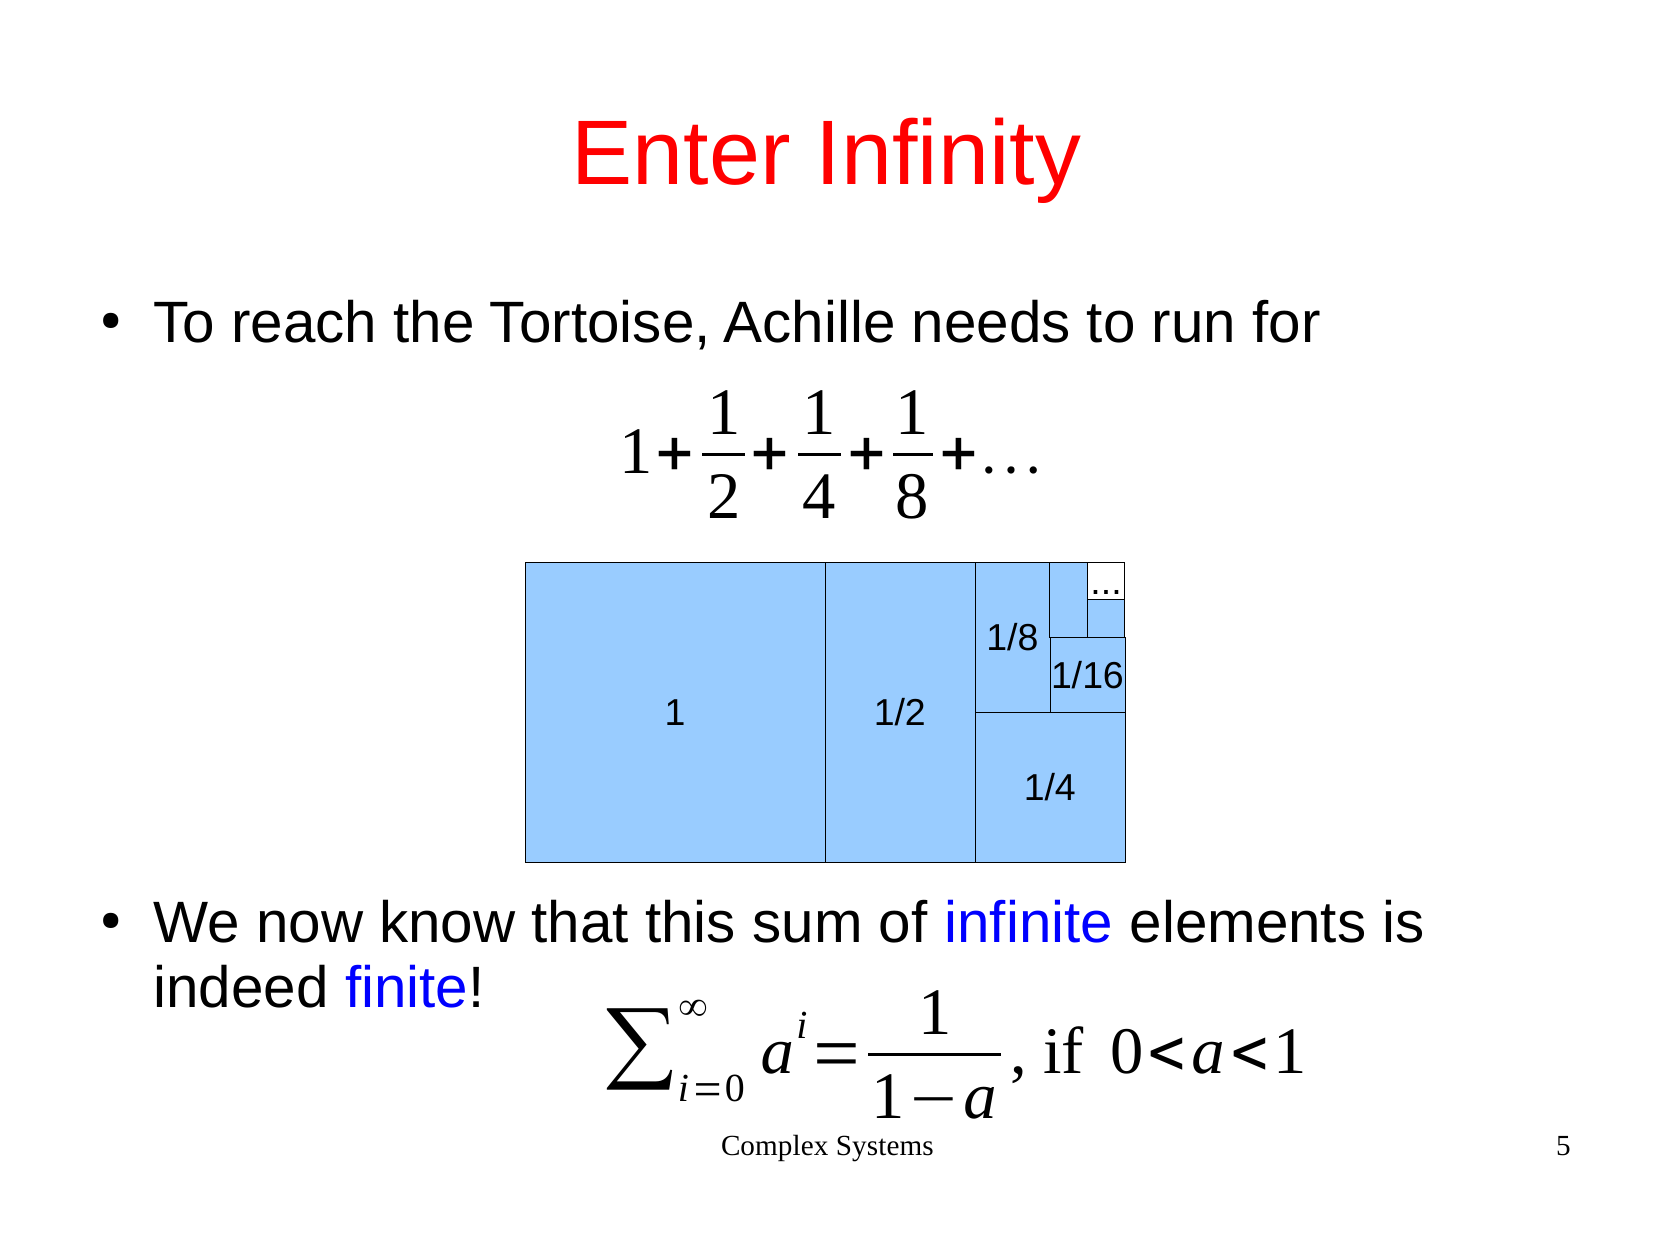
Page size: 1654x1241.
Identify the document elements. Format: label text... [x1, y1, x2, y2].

chart [595, 975, 1313, 1133]
chart [613, 375, 1051, 533]
text_box 1/16 [1050, 637, 1126, 713]
text_box 1/2 [825, 562, 975, 863]
text_box [1049, 562, 1125, 638]
text_box 1/4 [975, 713, 1126, 863]
text_box 1 [525, 562, 825, 863]
list To reach the Tortoise, Achille needs to run for We now know that this sum of infinite elements is indeed finite! [82, 290, 1571, 1109]
title Enter Infinity [82, 49, 1571, 257]
text_box 1/8 [975, 562, 1050, 713]
text_box ... [1087, 562, 1125, 600]
